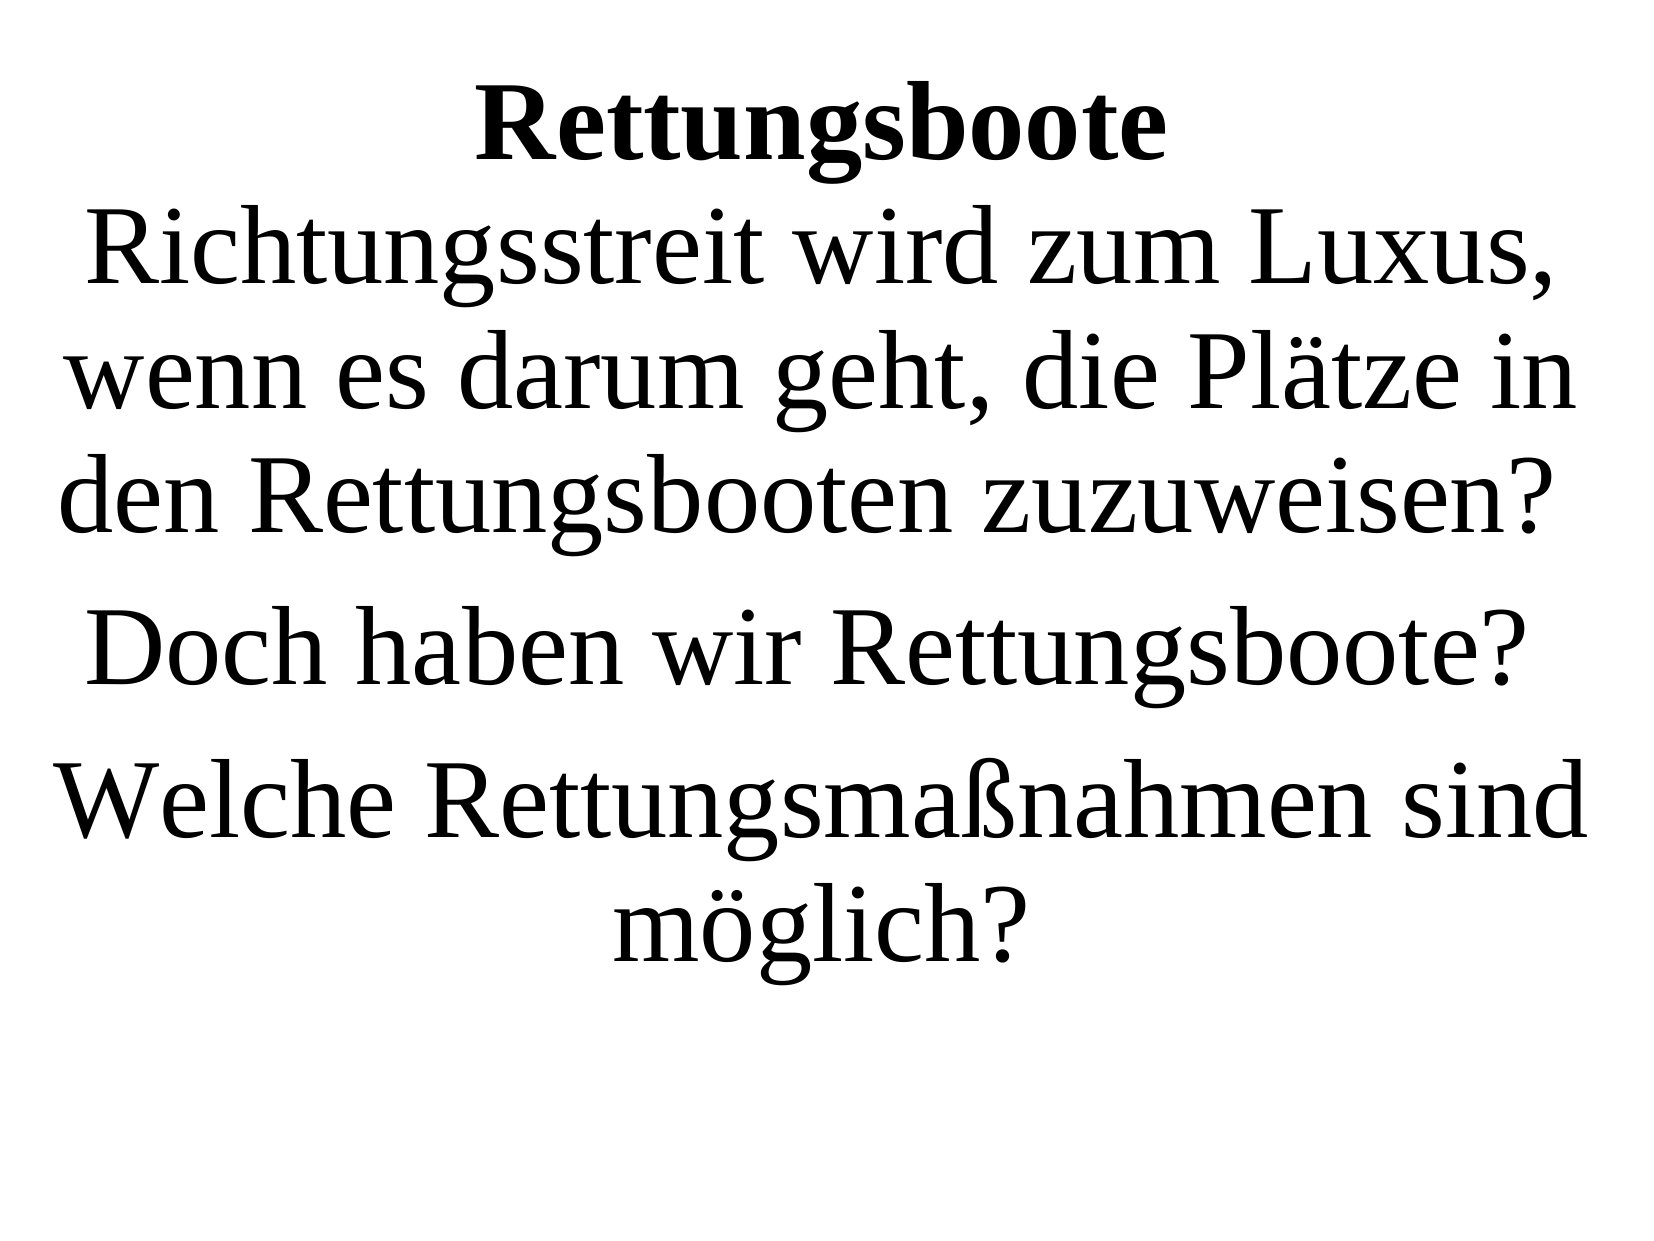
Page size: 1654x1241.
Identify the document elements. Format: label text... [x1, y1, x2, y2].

text_box Rettungsboote Richtungsstreit wird zum Luxus, wenn es darum geht, die Plätze in den Rettungsbooten zuzuweisen? Doch haben wir Rettungsboote? Welche Rettungsmaßnahmen sind möglich? [53, 58, 1610, 987]
